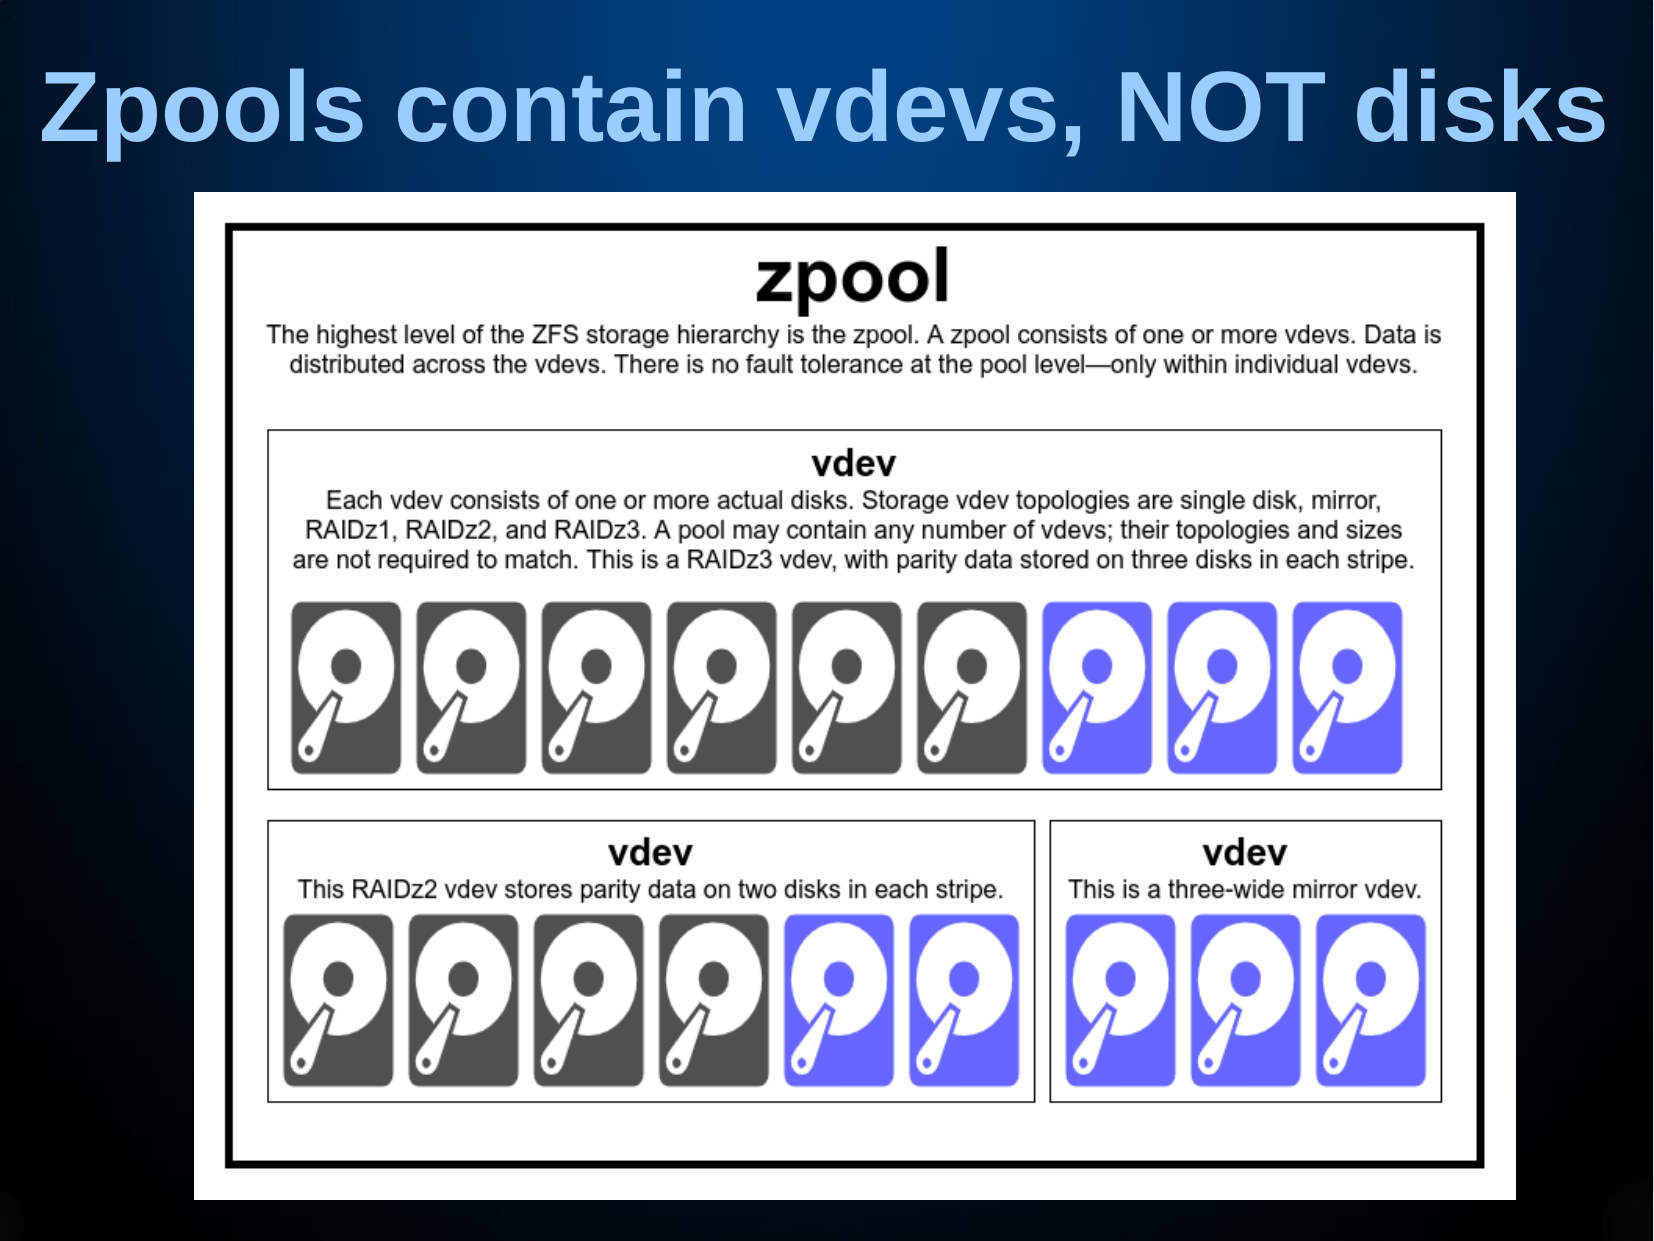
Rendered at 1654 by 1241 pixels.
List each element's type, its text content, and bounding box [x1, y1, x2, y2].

picture [0, 0, 1654, 1241]
title Zpools contain vdevs, NOT disks [0, 2, 1651, 211]
